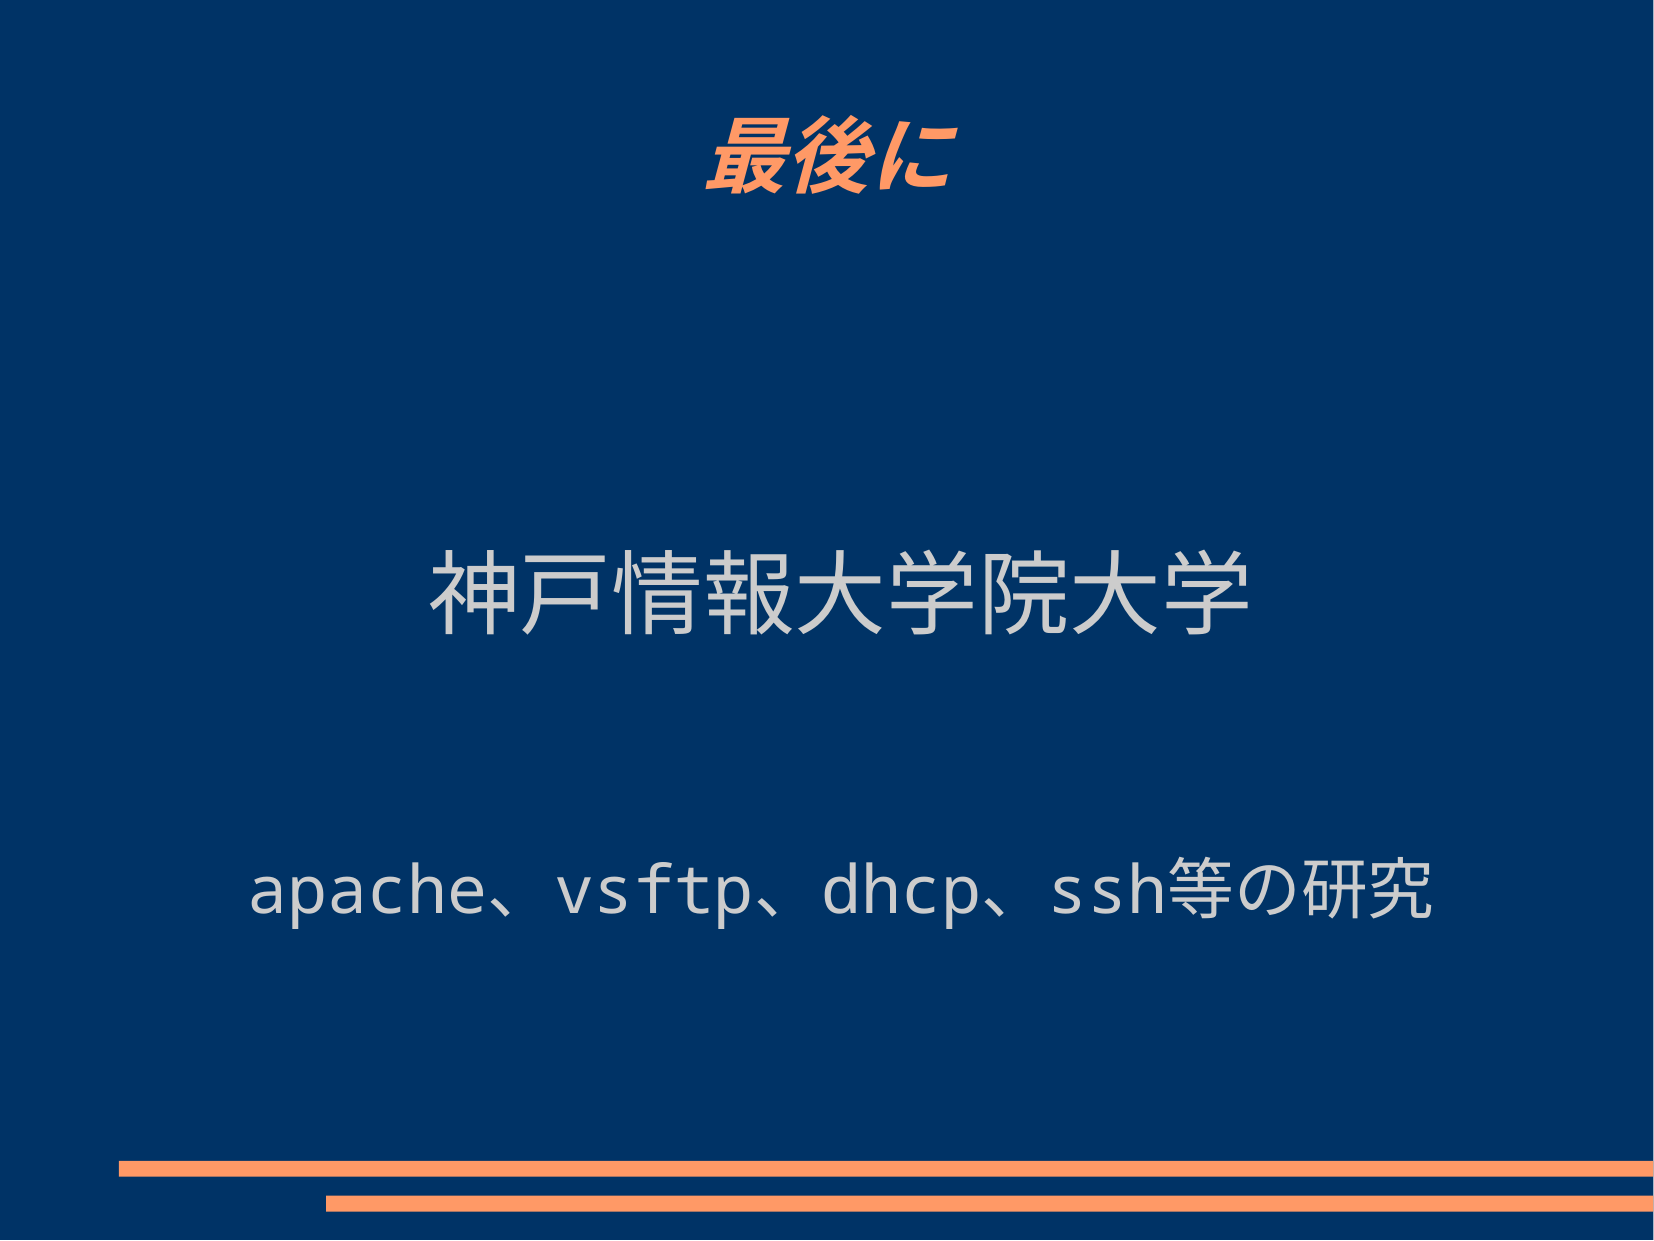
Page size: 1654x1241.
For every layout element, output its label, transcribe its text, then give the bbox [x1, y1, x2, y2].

subtitle 神戸情報大学院大学 apache、vsftp、dhcp、ssh等の研究 [121, 322, 1561, 1132]
title 最後に [121, 46, 1534, 254]
